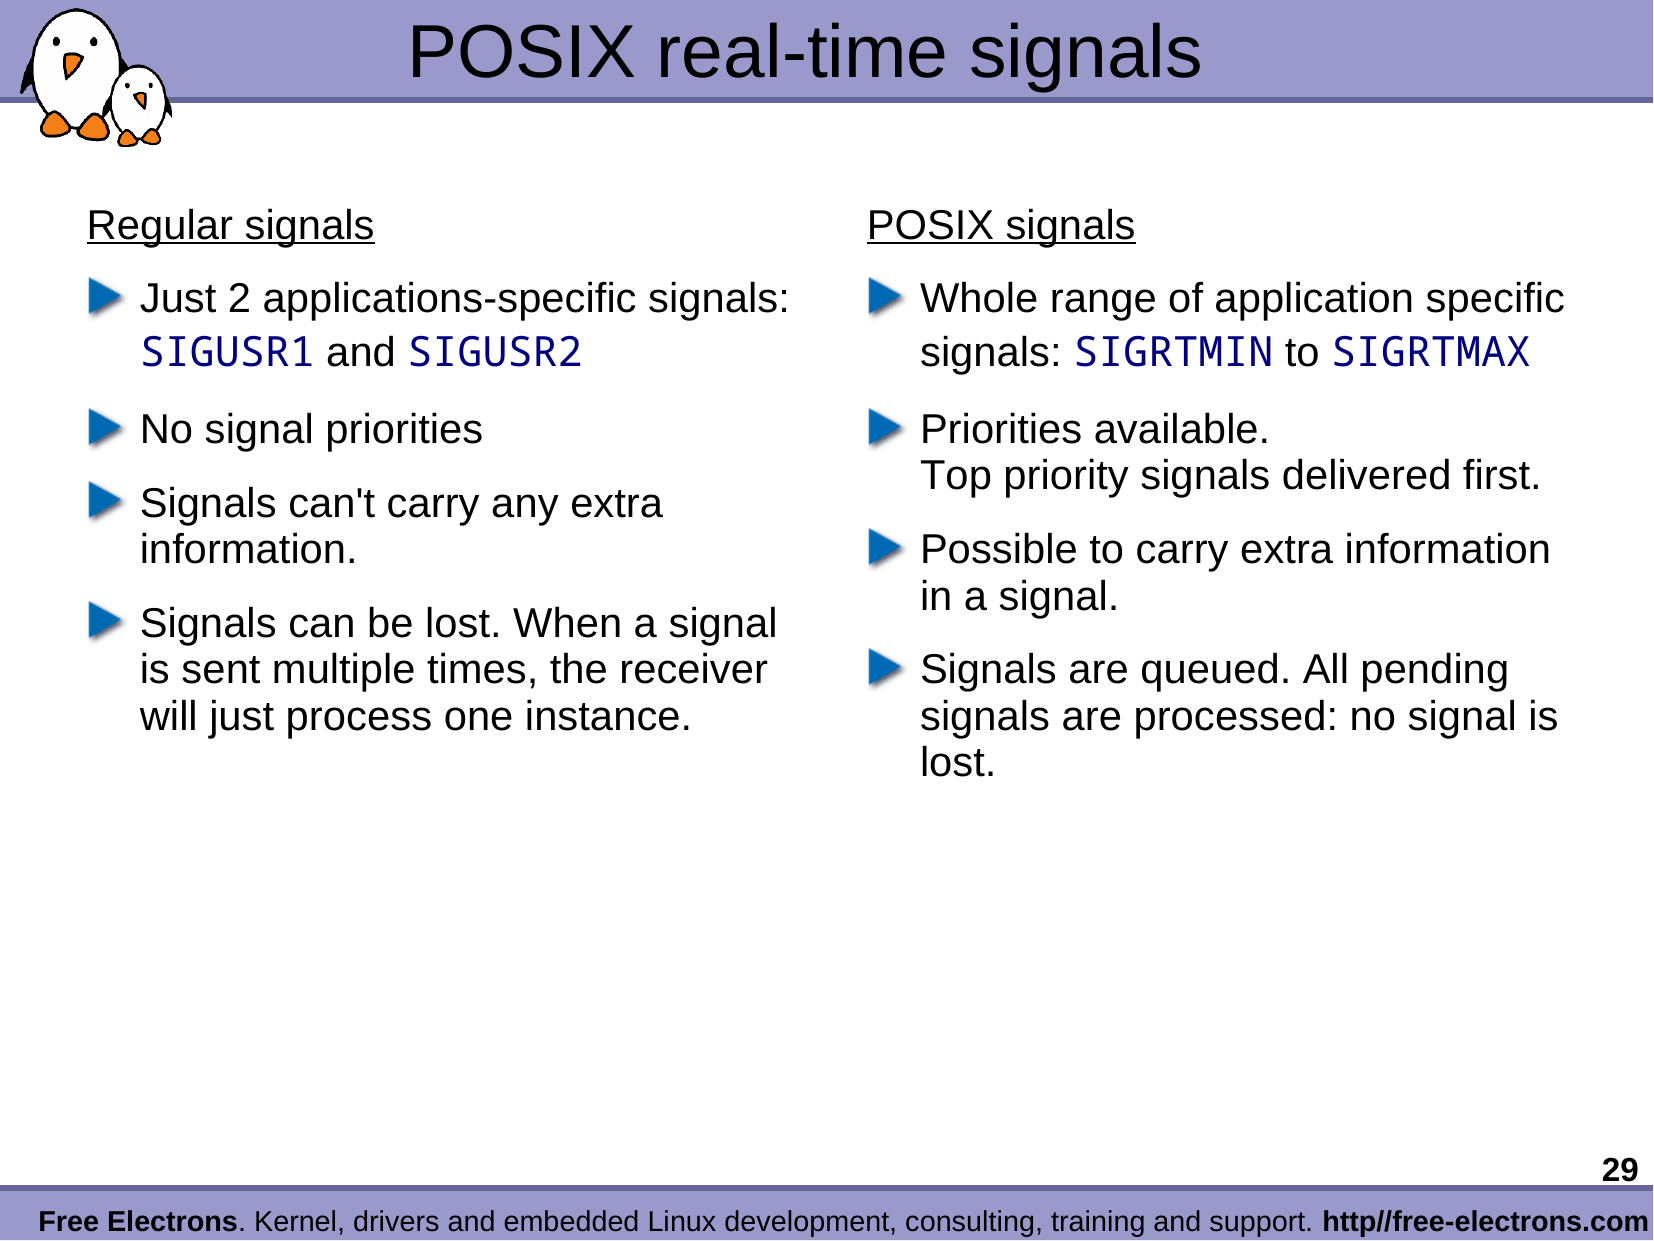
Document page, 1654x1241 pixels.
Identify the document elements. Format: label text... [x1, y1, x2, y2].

title POSIX real-time signals [60, 0, 1551, 103]
list POSIX signals Whole range of application specific signals: SIGRTMIN to SIGRTMAX Priorities available. Top priority signals delivered first. Possible to carry extra information in a signal. Signals are queued. All pending signals are processed: no signal is lost. [849, 201, 1593, 1118]
list Regular signals Just 2 applications-specific signals: SIGUSR1 and SIGUSR2 No signal priorities Signals can't carry any extra information. Signals can be lost. When a signal is sent multiple times, the receiver will just process one instance. [68, 201, 813, 1118]
picture [20, 8, 172, 147]
